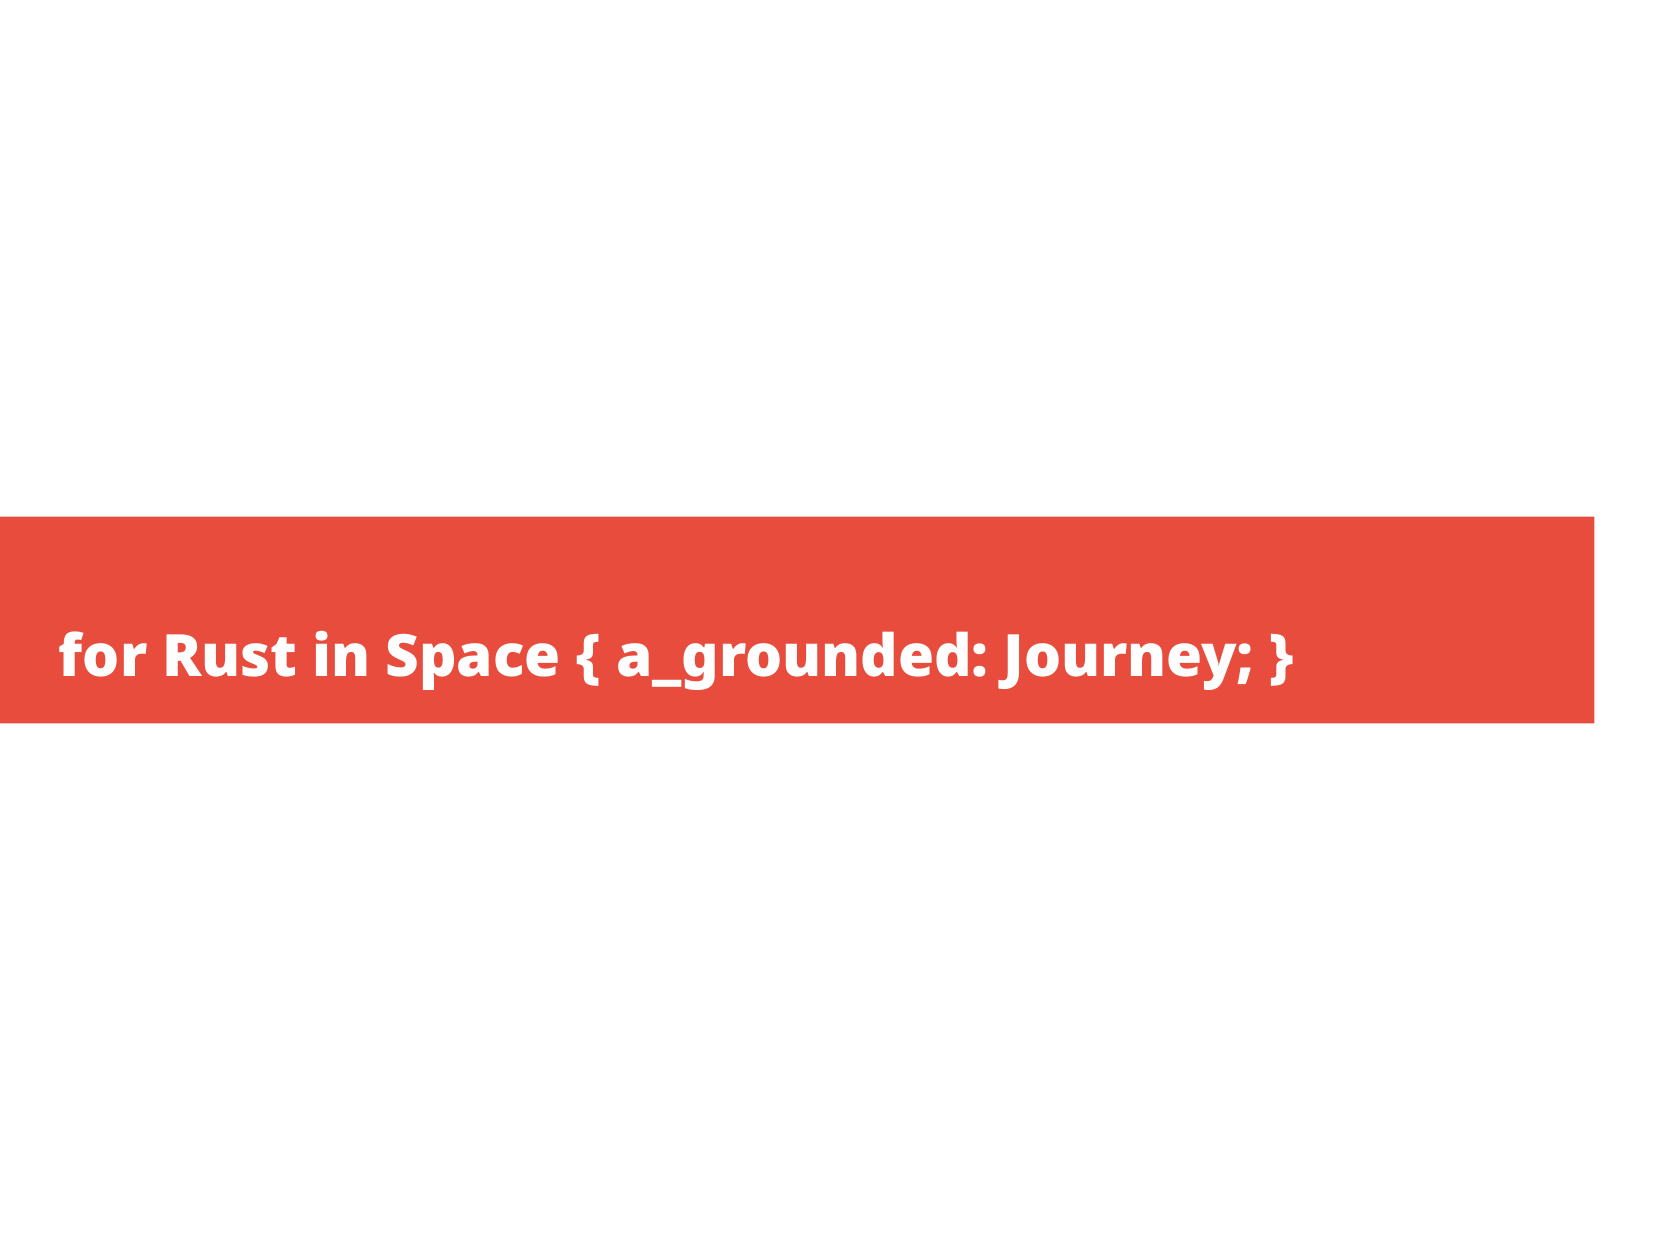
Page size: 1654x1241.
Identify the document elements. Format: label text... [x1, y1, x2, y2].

title for Rust in Space { a_grounded: Journey; } [59, 546, 1595, 694]
